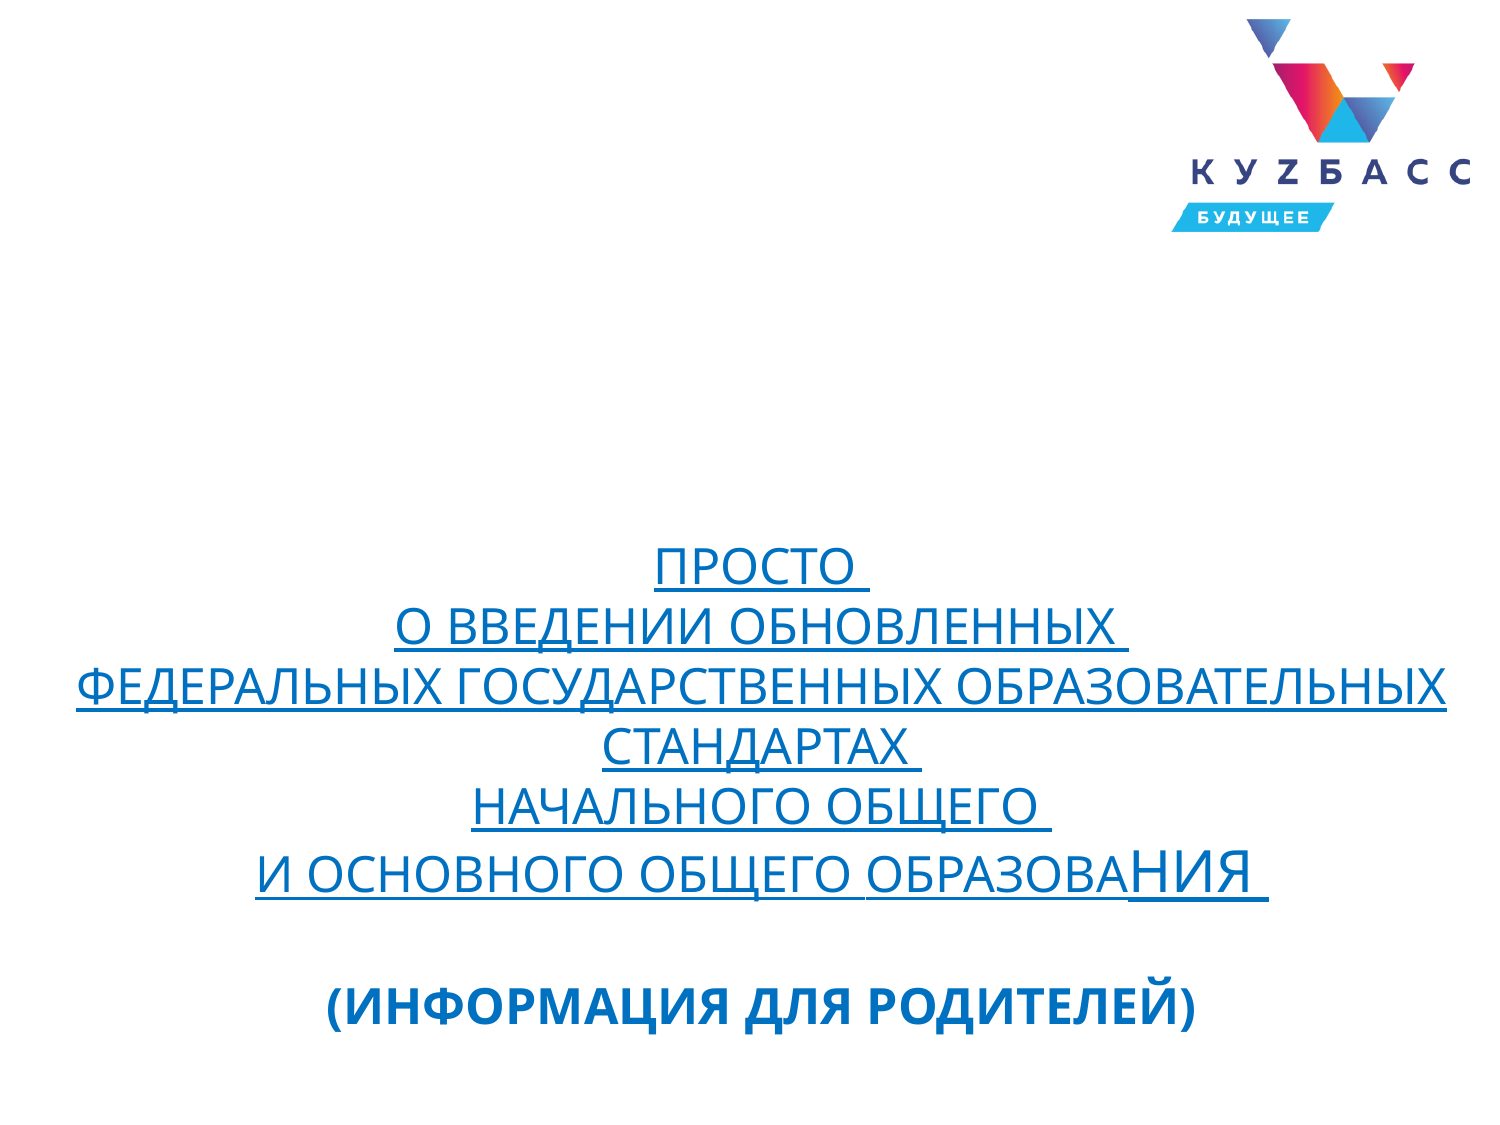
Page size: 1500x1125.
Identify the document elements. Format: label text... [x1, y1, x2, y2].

picture [1171, 19, 1470, 232]
title ПРОСТО О ВВЕДЕНИИ ОБНОВЛЕННЫХ ФЕДЕРАЛЬНЫХ ГОСУДАРСТВЕННЫХ ОБРАЗОВАТЕЛЬНЫХ СТАНДАРТАХ НАЧАЛЬНОГО ОБЩЕГО И ОСНОВНОГО ОБЩЕГО ОБРАЗОВАНИЯ (ИНФОРМАЦИЯ ДЛЯ РОДИТЕЛЕЙ) [29, 397, 1495, 639]
